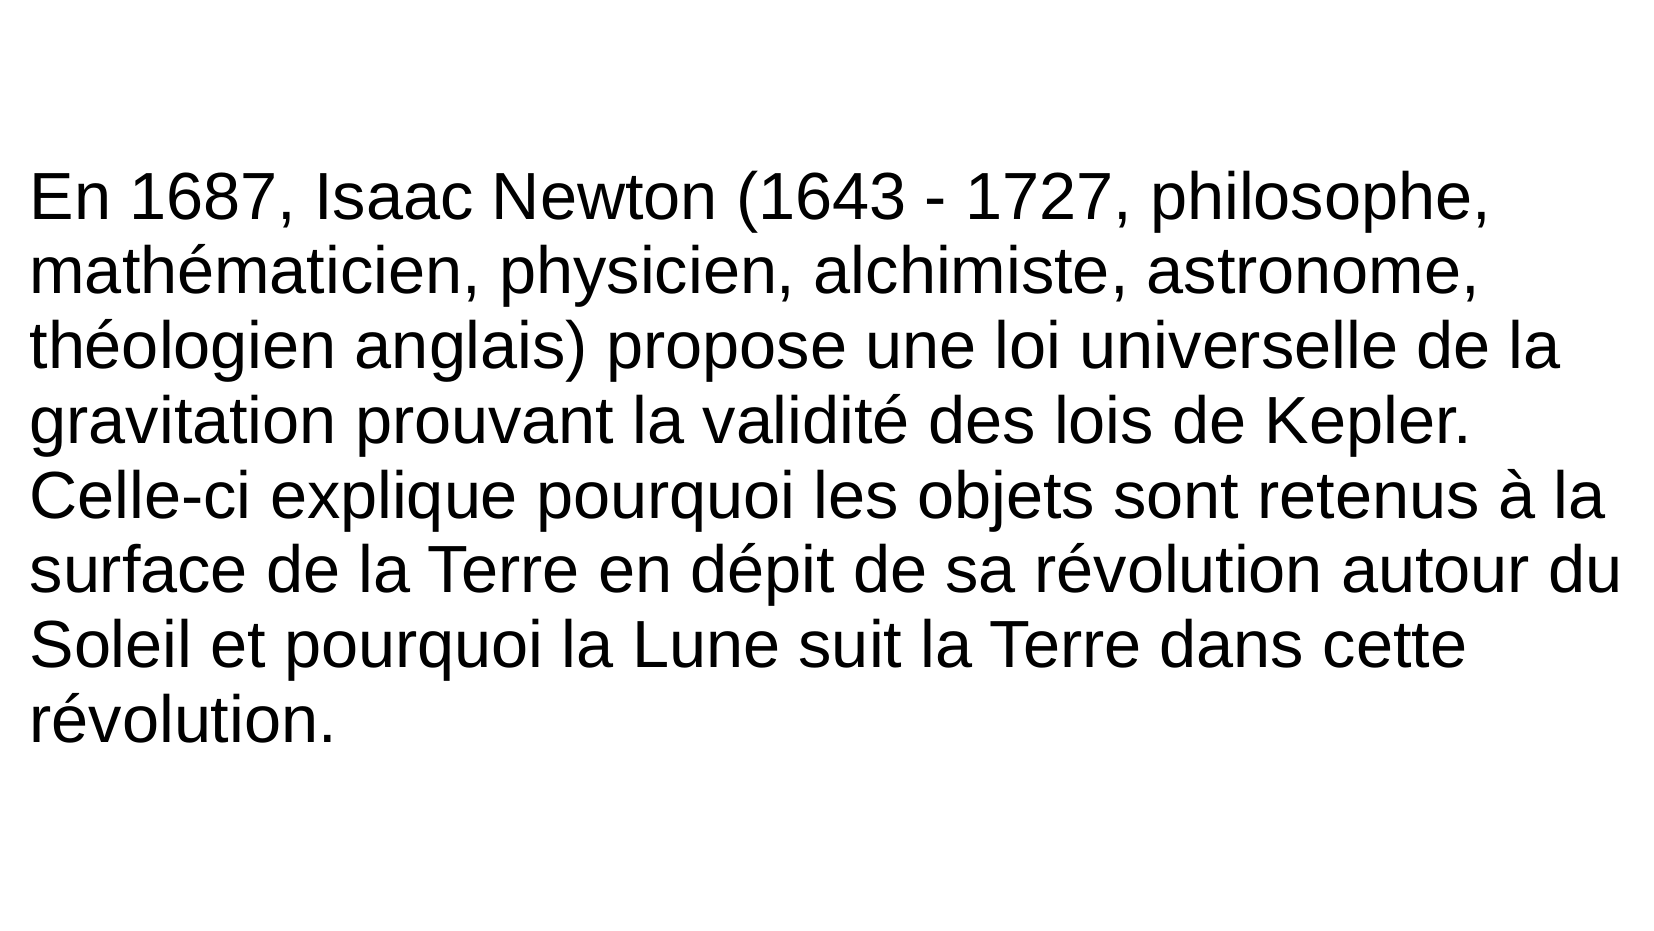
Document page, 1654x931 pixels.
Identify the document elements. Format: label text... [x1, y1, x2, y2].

subtitle En 1687, Isaac Newton (1643 - 1727, philosophe, mathématicien, physicien, alchimiste, astronome, théologien anglais) propose une loi universelle de la gravitation prouvant la validité des lois de Kepler. Celle-ci explique pourquoi les objets sont retenus à la surface de la Terre en dépit de sa révolution autour du Soleil et pourquoi la Lune suit la Terre dans cette révolution. [29, 20, 1625, 895]
